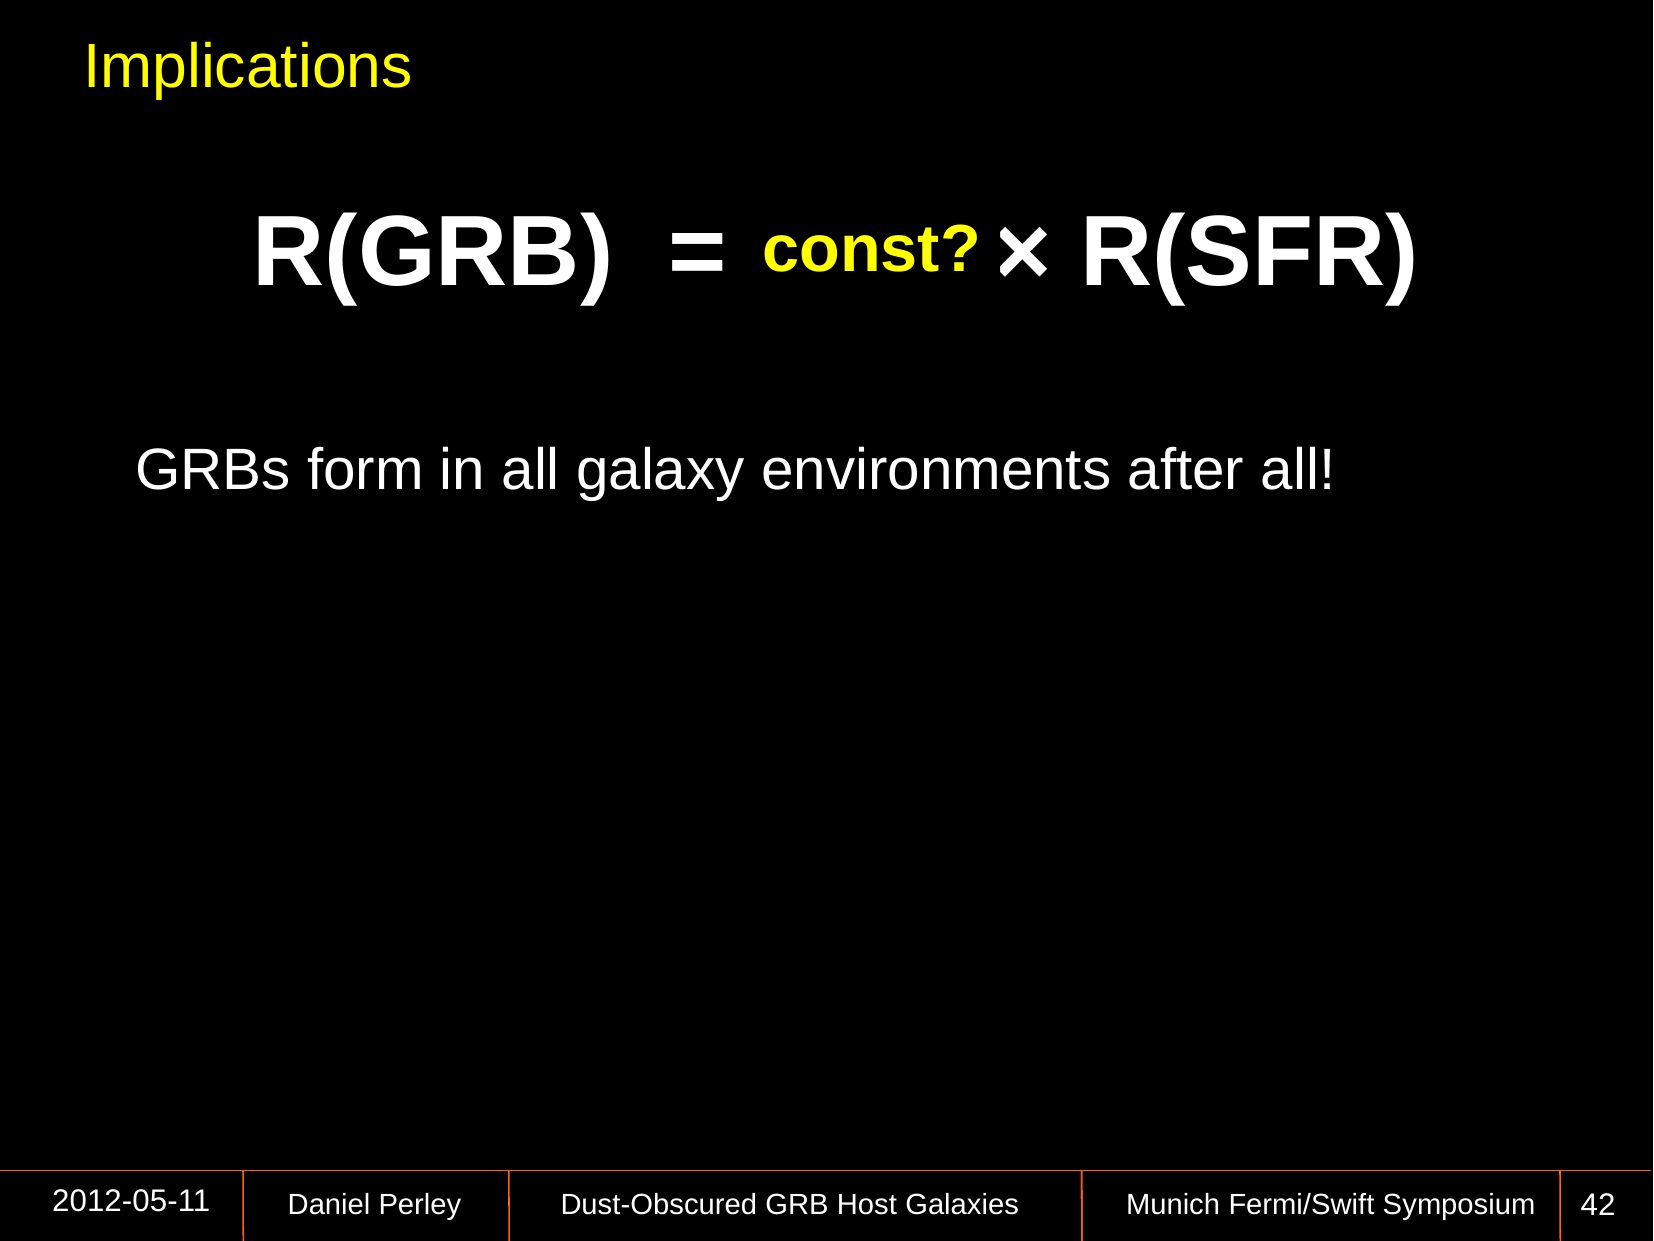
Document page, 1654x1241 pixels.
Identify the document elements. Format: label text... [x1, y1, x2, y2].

text_box GRBs form in all galaxy environments after all! [120, 429, 1547, 709]
title Implications [83, 25, 1573, 107]
text_box R(GRB) = ??? × R(SFR) [217, 187, 1455, 315]
text_box const? [743, 203, 1001, 293]
